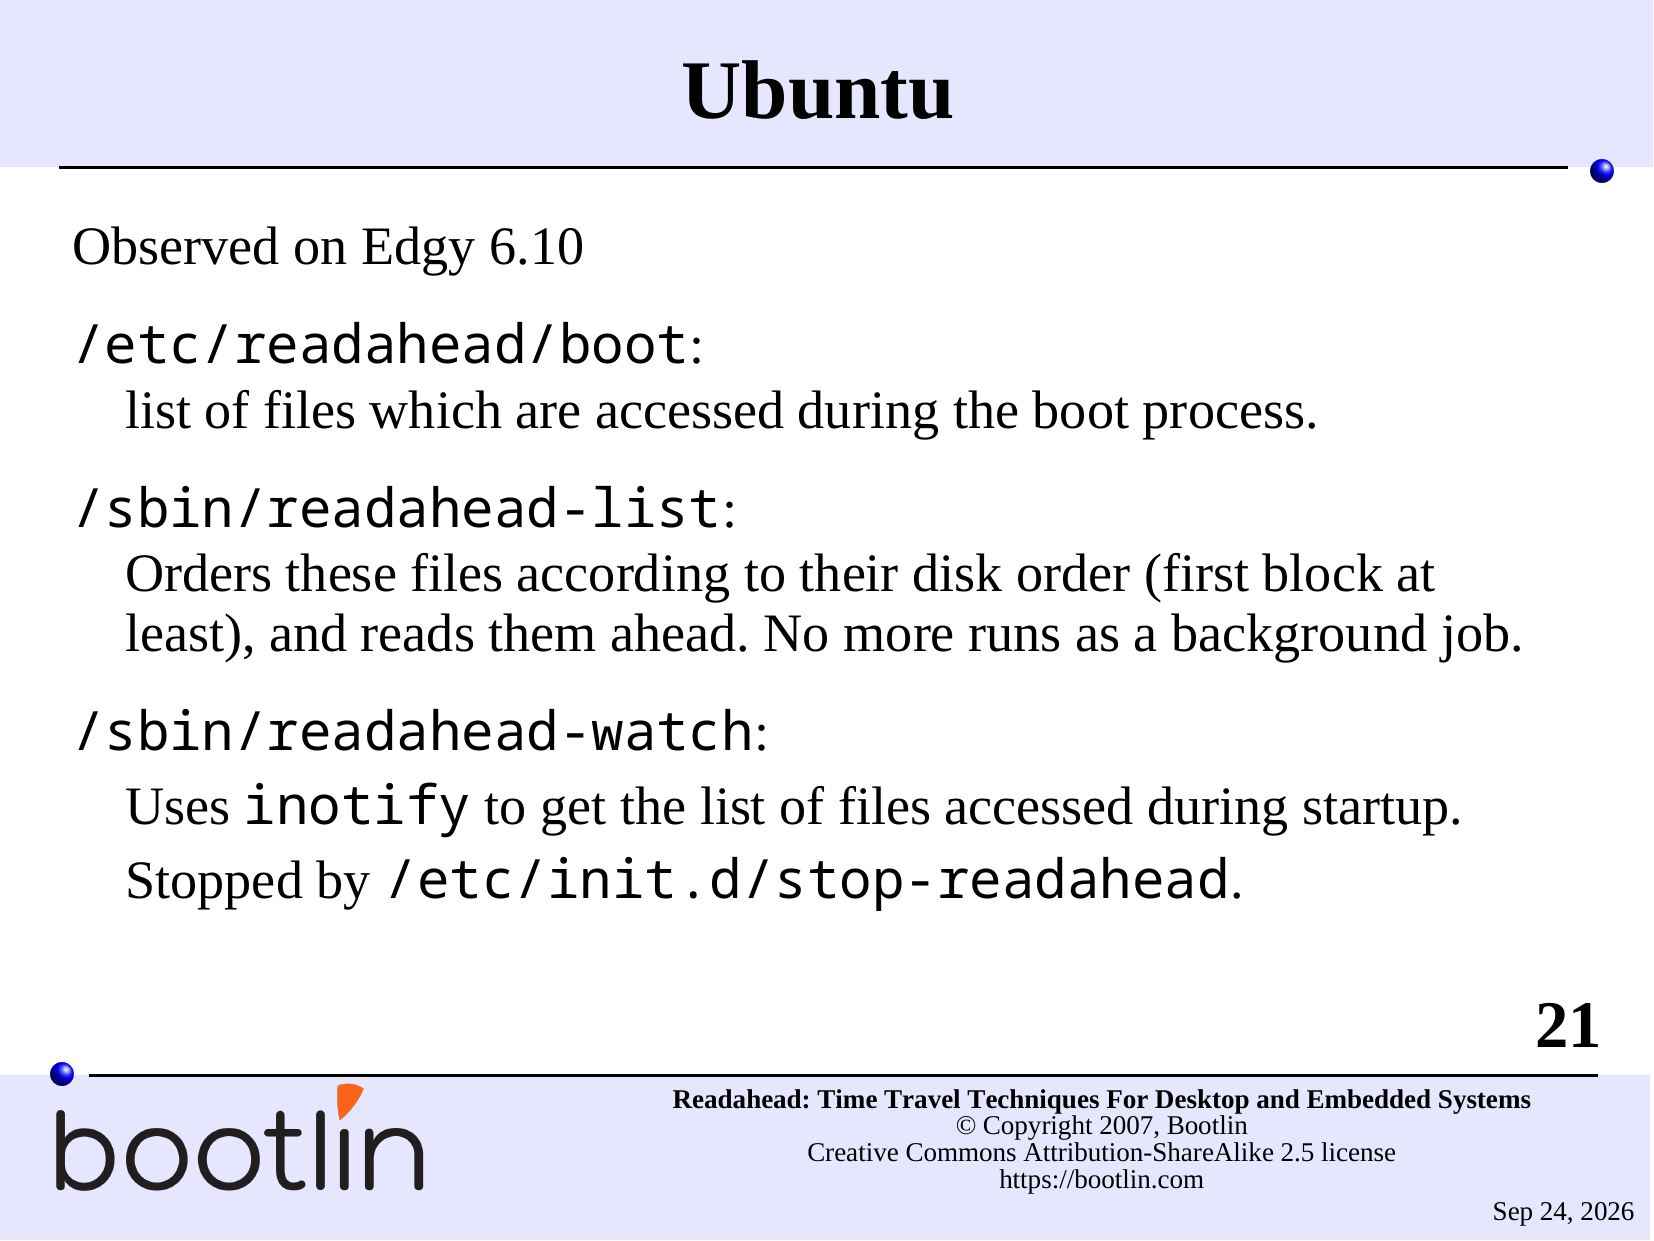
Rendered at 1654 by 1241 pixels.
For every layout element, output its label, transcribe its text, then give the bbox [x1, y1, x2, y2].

picture [17, 1060, 462, 1230]
title Ubuntu [33, 29, 1604, 153]
list Observed on Edgy 6.10 /etc/readahead/boot: list of files which are accessed during the boot process. /sbin/readahead-list: Orders these files according to their disk order (first block at least), and reads them ahead. No more runs as a background job. /sbin/readahead-watch: Uses inotify to get the list of files accessed during startup. Stopped by /etc/init.d/stop-readahead. [54, 216, 1574, 1066]
